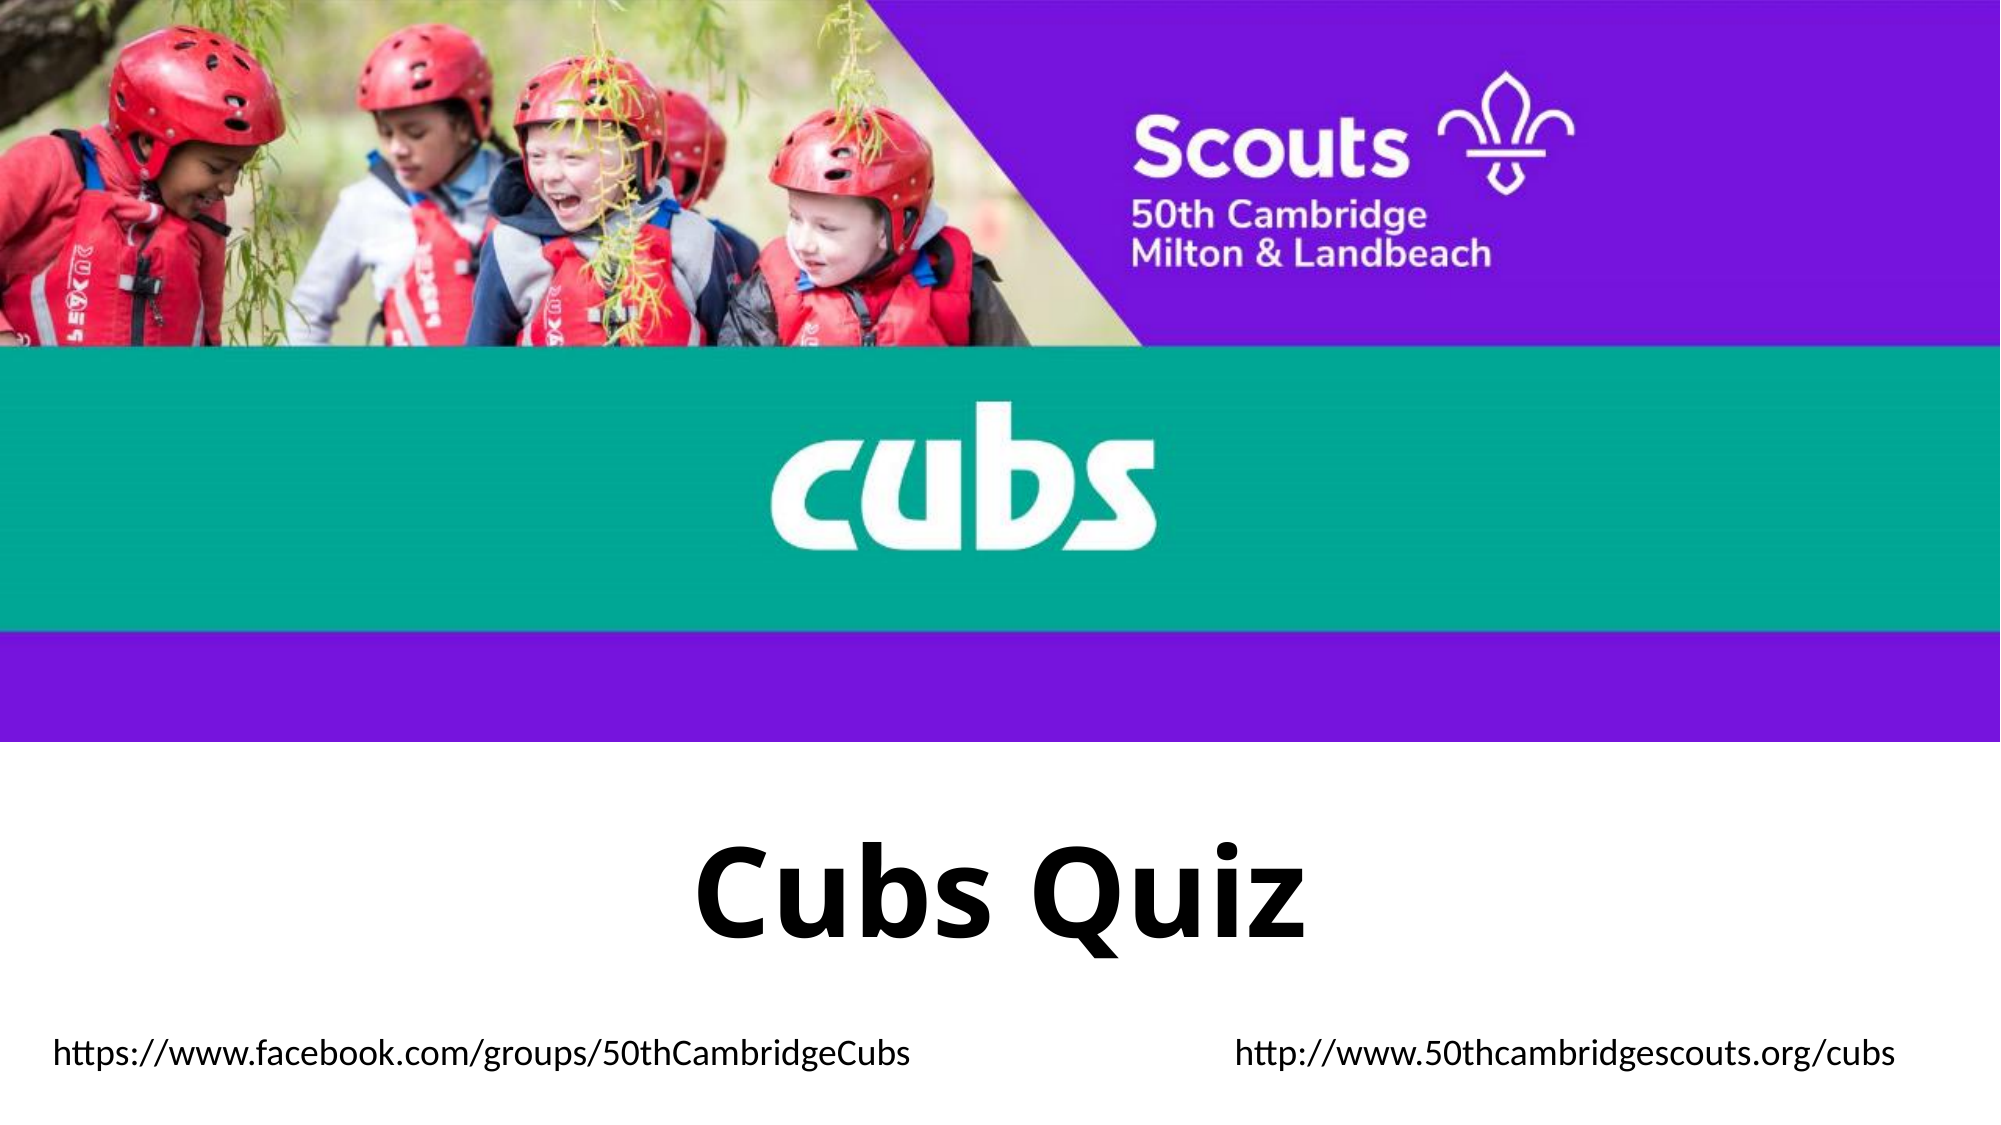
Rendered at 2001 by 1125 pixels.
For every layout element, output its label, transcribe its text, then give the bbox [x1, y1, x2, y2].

text_box http://www.50thcambridgescouts.org/cubs [1219, 1020, 1949, 1082]
picture [0, 0, 2000, 742]
text_box https://www.facebook.com/groups/50thCambridgeCubs [37, 1020, 1032, 1081]
text_box Cubs Quiz [663, 805, 1337, 973]
